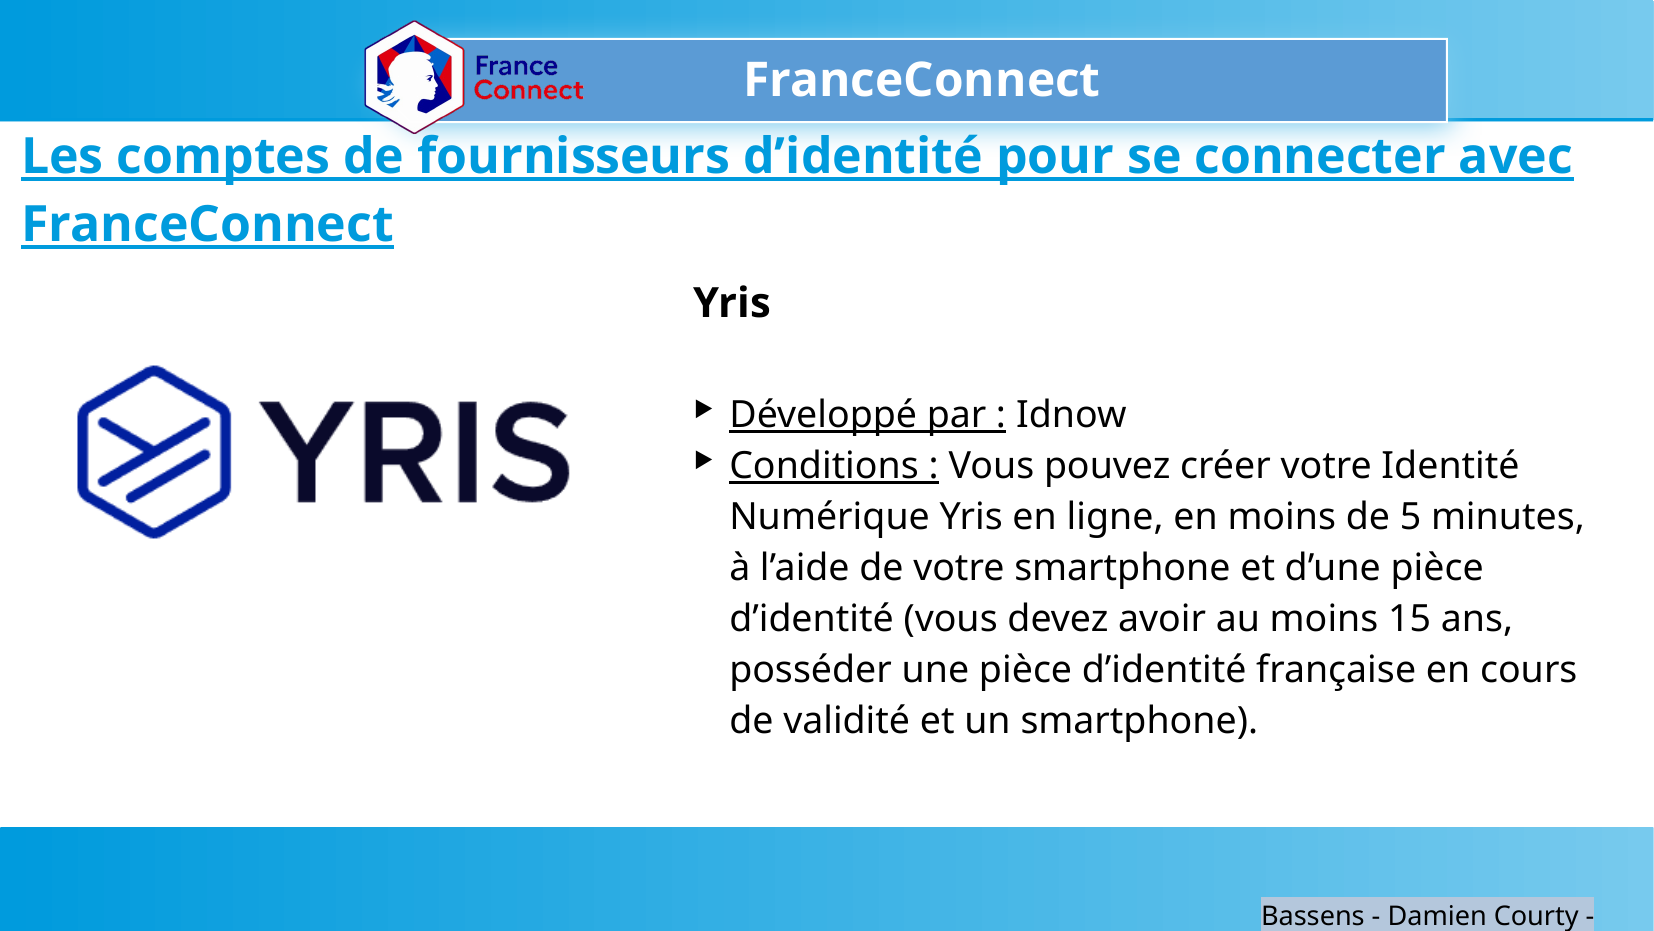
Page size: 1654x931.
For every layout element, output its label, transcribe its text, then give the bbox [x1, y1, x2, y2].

text_box Bassens - Damien Courty - 2024 [1246, 889, 1654, 931]
text_box Yris Développé par : Idnow Conditions : Vous pouvez créer votre Identité Numérique Yris en ligne, en moins de 5 minutes, à l’aide de votre smartphone et d’une pièce d’identité (vous devez avoir au moins 15 ans, posséder une pièce d’identité française en cours de validité et un smartphone). [679, 265, 1625, 687]
picture [59, 358, 585, 545]
picture [361, 17, 586, 136]
text_box FranceConnect [586, 38, 1447, 112]
text_box Les comptes de fournisseurs d’identité pour se connecter avec FranceConnect [6, 112, 1654, 304]
